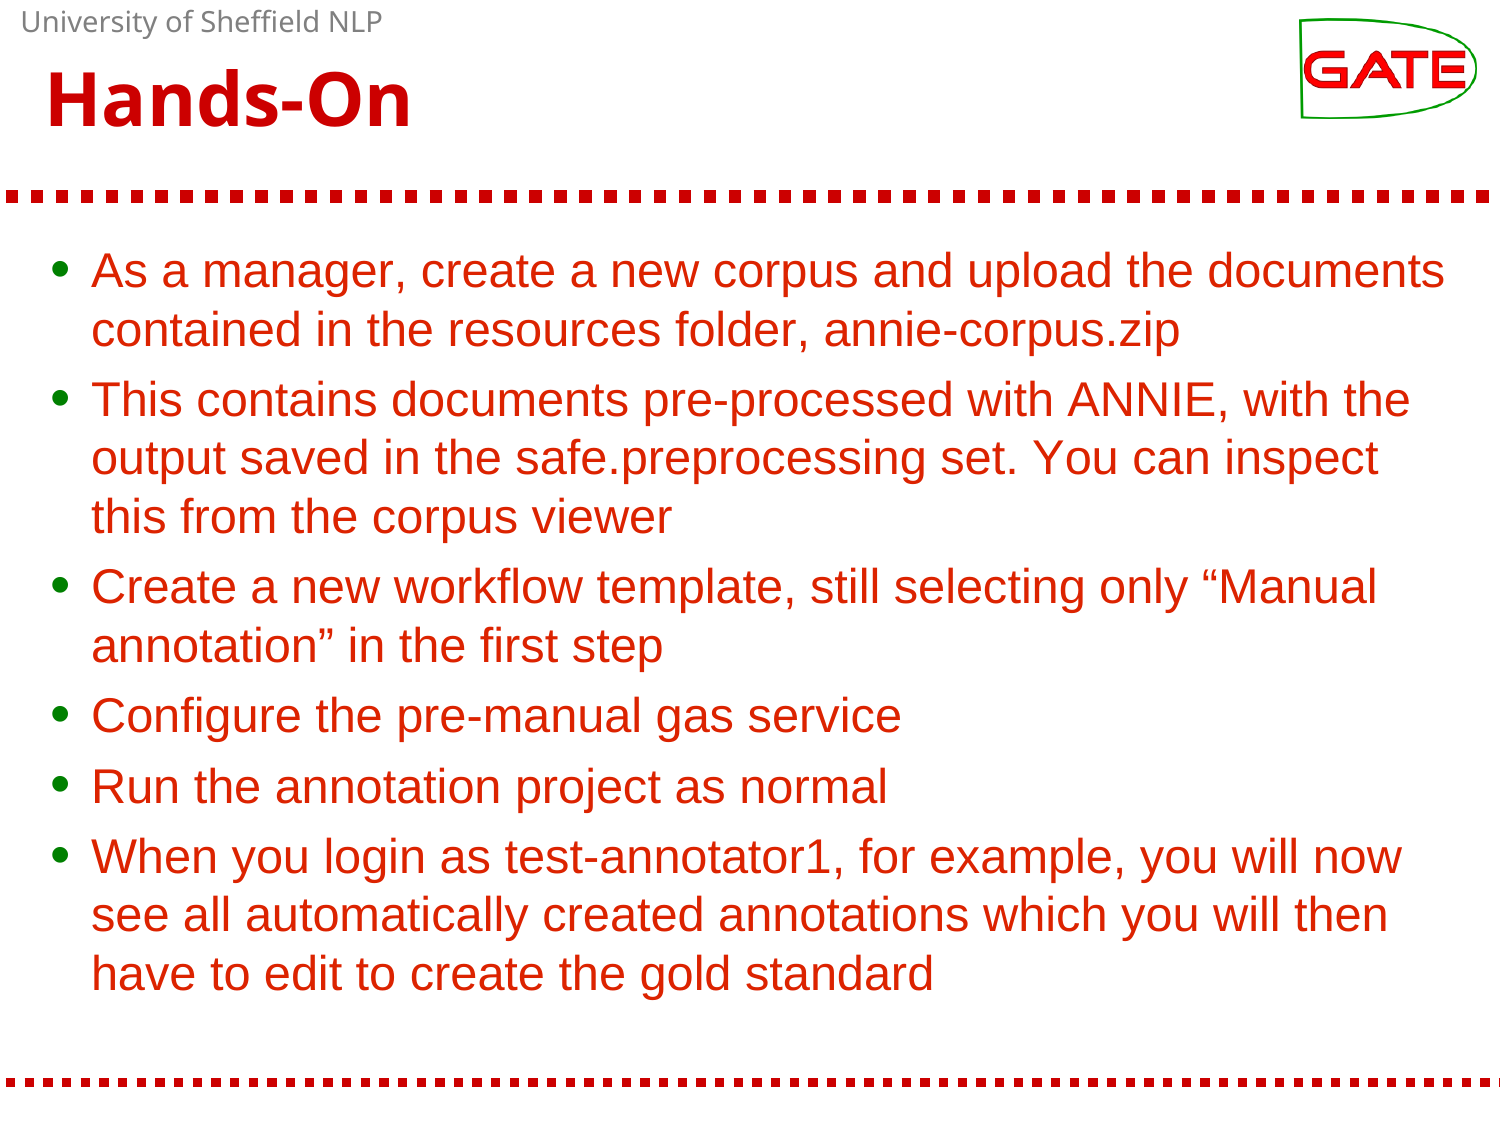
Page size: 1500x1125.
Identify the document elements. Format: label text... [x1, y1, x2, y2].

list As a manager, create a new corpus and upload the documents contained in the resources folder, annie-corpus.zip This contains documents pre-processed with ANNIE, with the output saved in the safe.preprocessing set. You can inspect this from the corpus viewer Create a new workflow template, still selecting only “Manual annotation” in the first step Configure the pre-manual gas service Run the annotation project as normal When you login as test-annotator1, for example, you will now see all automatically created annotations which you will then have to edit to create the gold standard [35, 231, 1465, 1059]
title Hands-On [29, 42, 1188, 149]
picture [1299, 18, 1477, 119]
